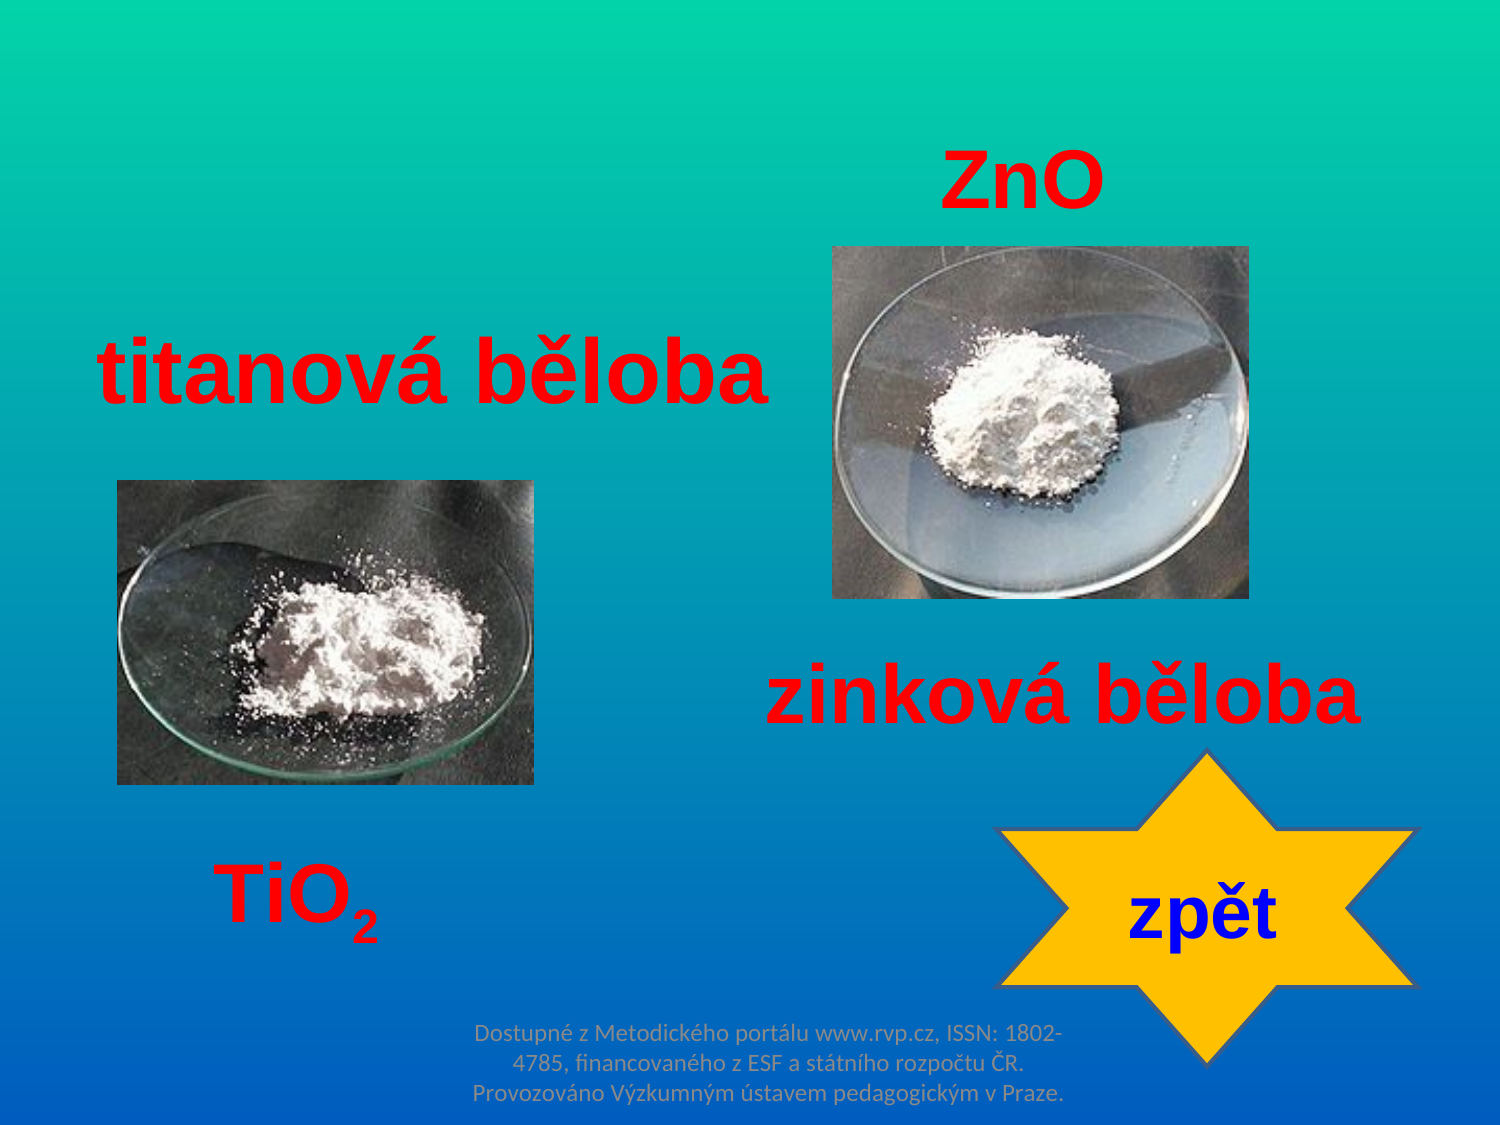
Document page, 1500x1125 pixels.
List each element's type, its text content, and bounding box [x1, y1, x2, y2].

picture [832, 246, 1249, 599]
text_box zinková běloba [750, 632, 1442, 749]
text_box TiO2 [199, 831, 751, 962]
text_box [996, 750, 1418, 1067]
picture [0, 480, 1500, 784]
text_box titanová běloba [81, 304, 797, 431]
text_box zpět [1113, 855, 1313, 961]
text_box Dostupné z Metodického portálu www.rvp.cz, ISSN: 1802-4785, financovaného z ESF a státního rozpočtu ČR. Provozováno Výzkumným ústavem pedagogickým v Praze. [433, 1031, 1105, 1092]
text_box ZnO [925, 117, 1395, 233]
